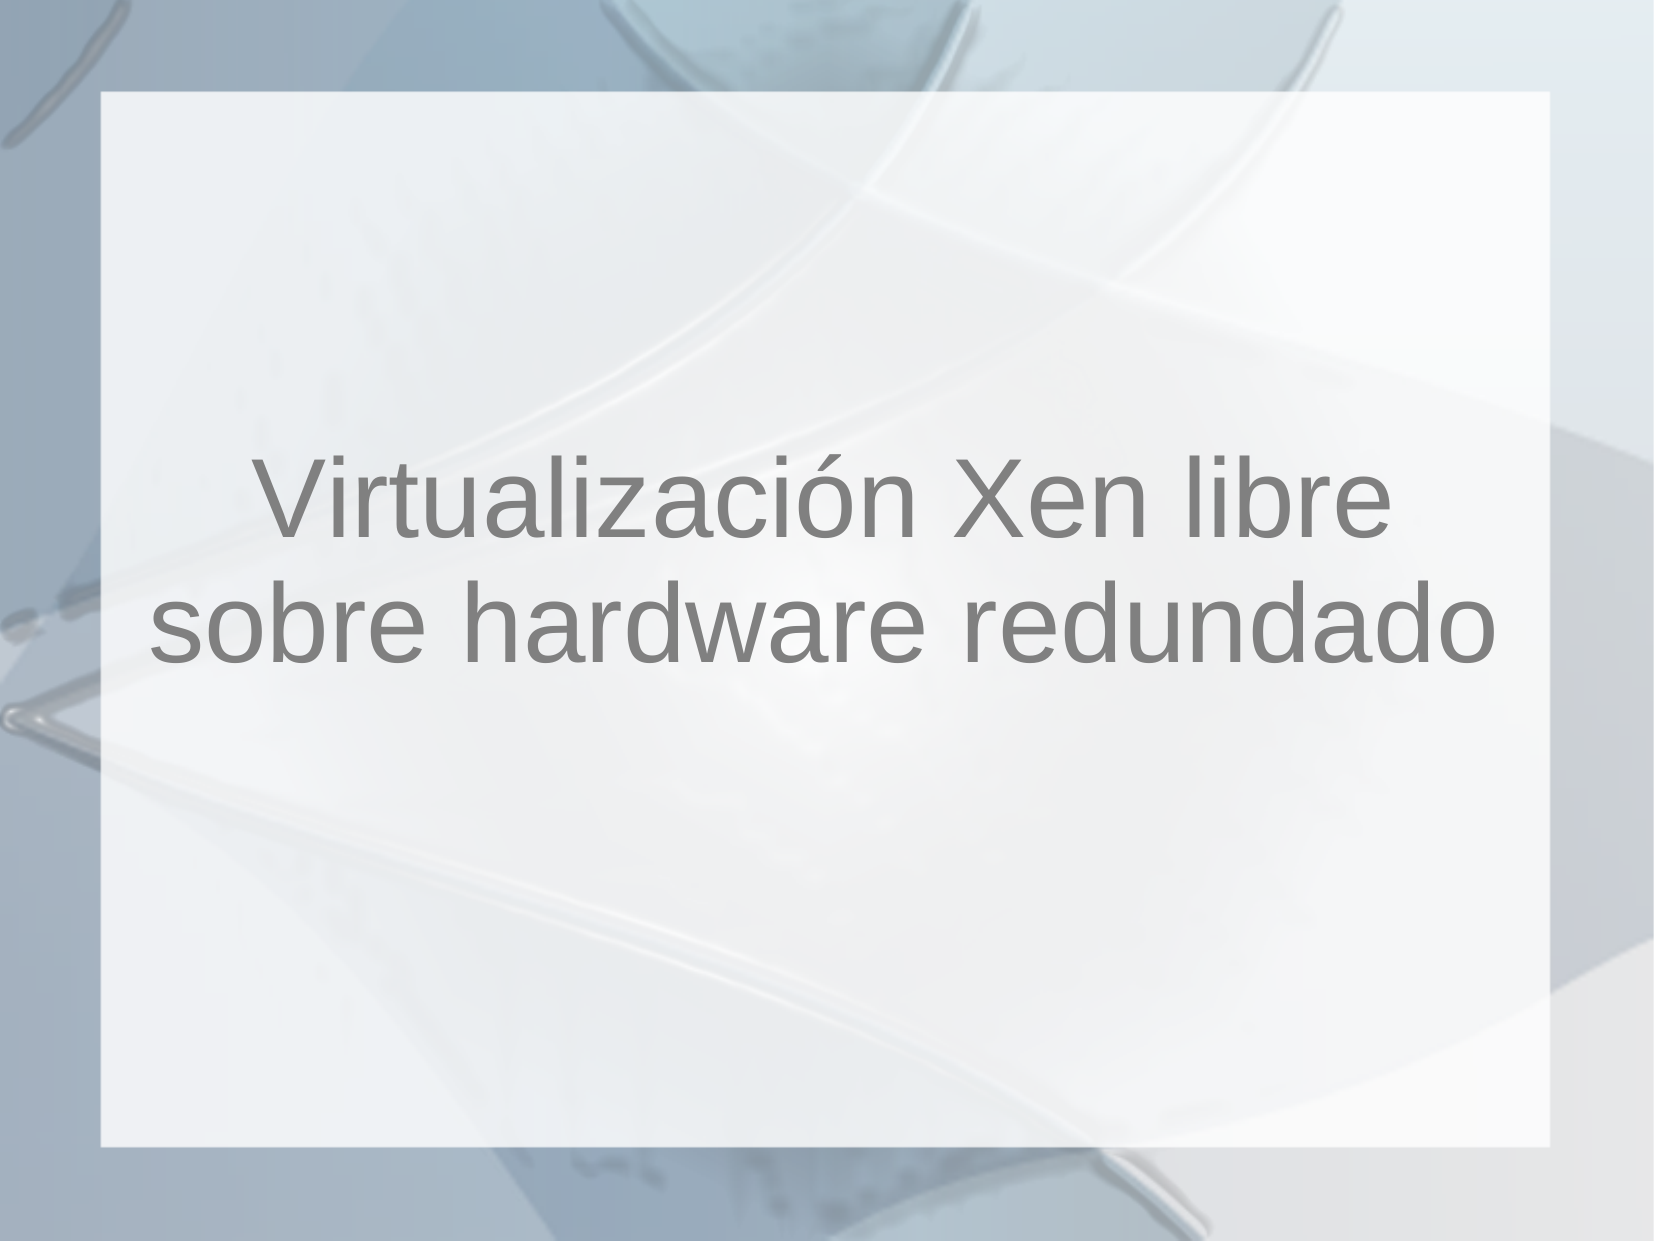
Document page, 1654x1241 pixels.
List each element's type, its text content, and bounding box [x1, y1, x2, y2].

title Virtualización Xen libre sobre hardware redundado [114, 435, 1532, 687]
picture [0, 0, 1654, 1241]
